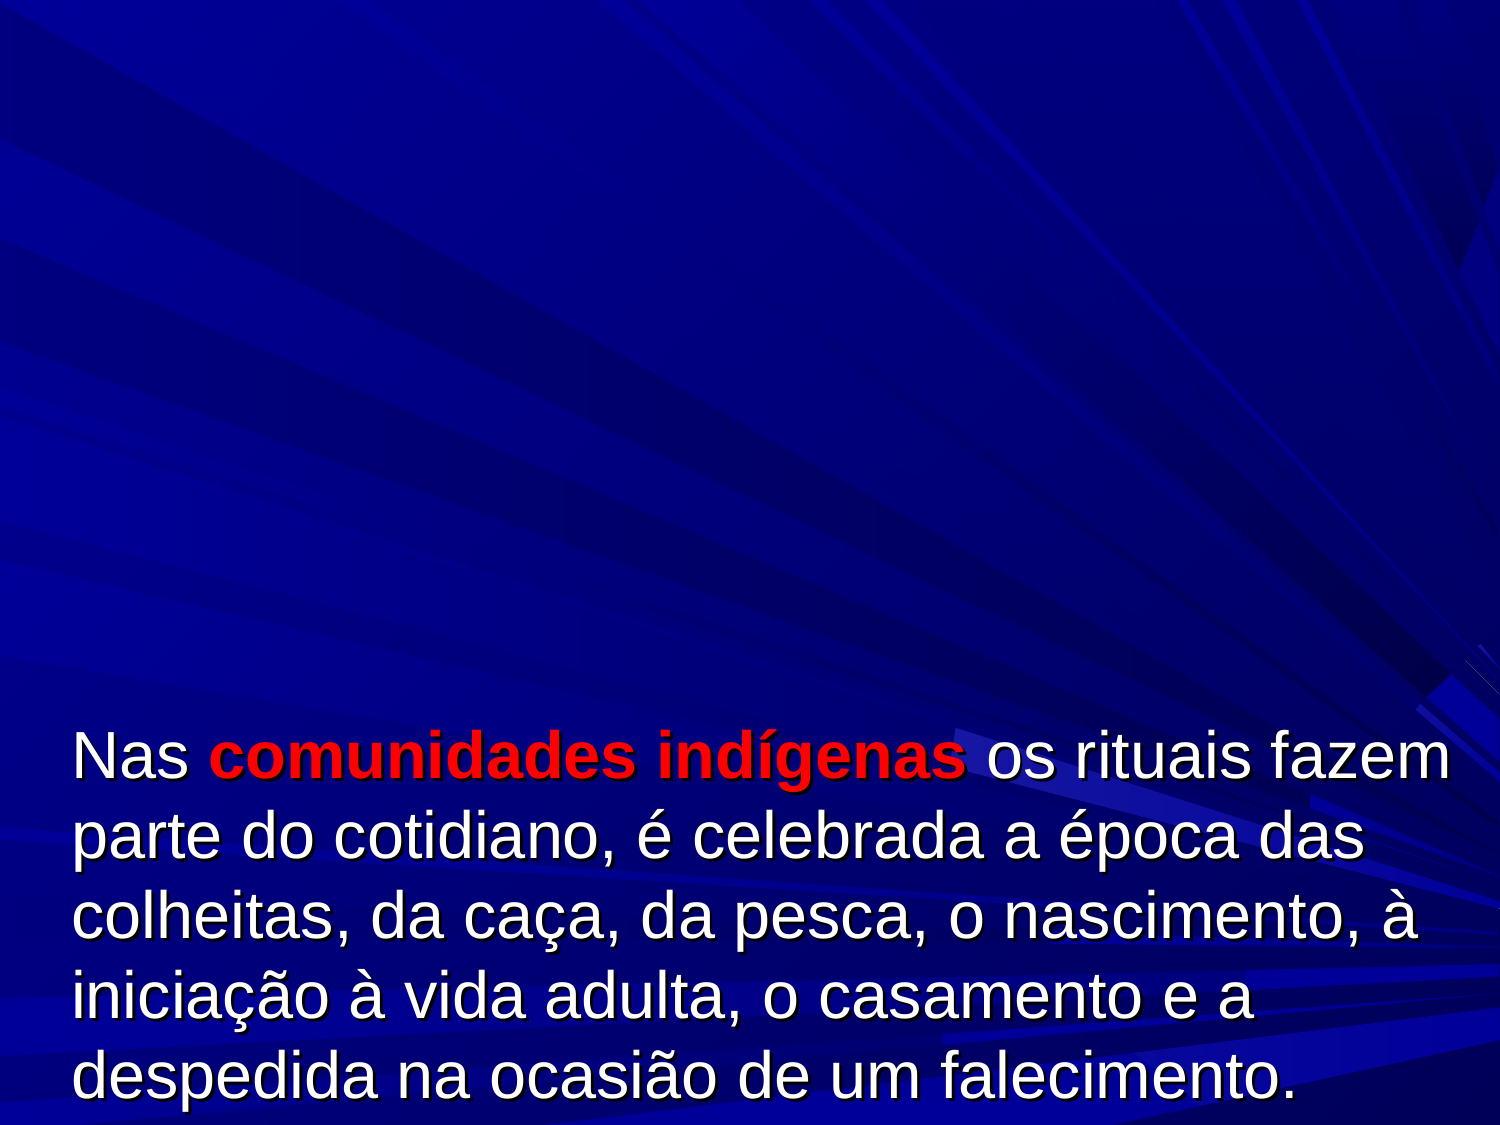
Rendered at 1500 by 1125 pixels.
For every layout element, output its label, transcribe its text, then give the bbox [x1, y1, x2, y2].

list Nas comunidades indígenas os rituais fazem parte do cotidiano, é celebrada a época das colheitas, da caça, da pesca, o nascimento, à iniciação à vida adulta, o casamento e a despedida na ocasião de um falecimento. [0, 704, 1500, 1125]
